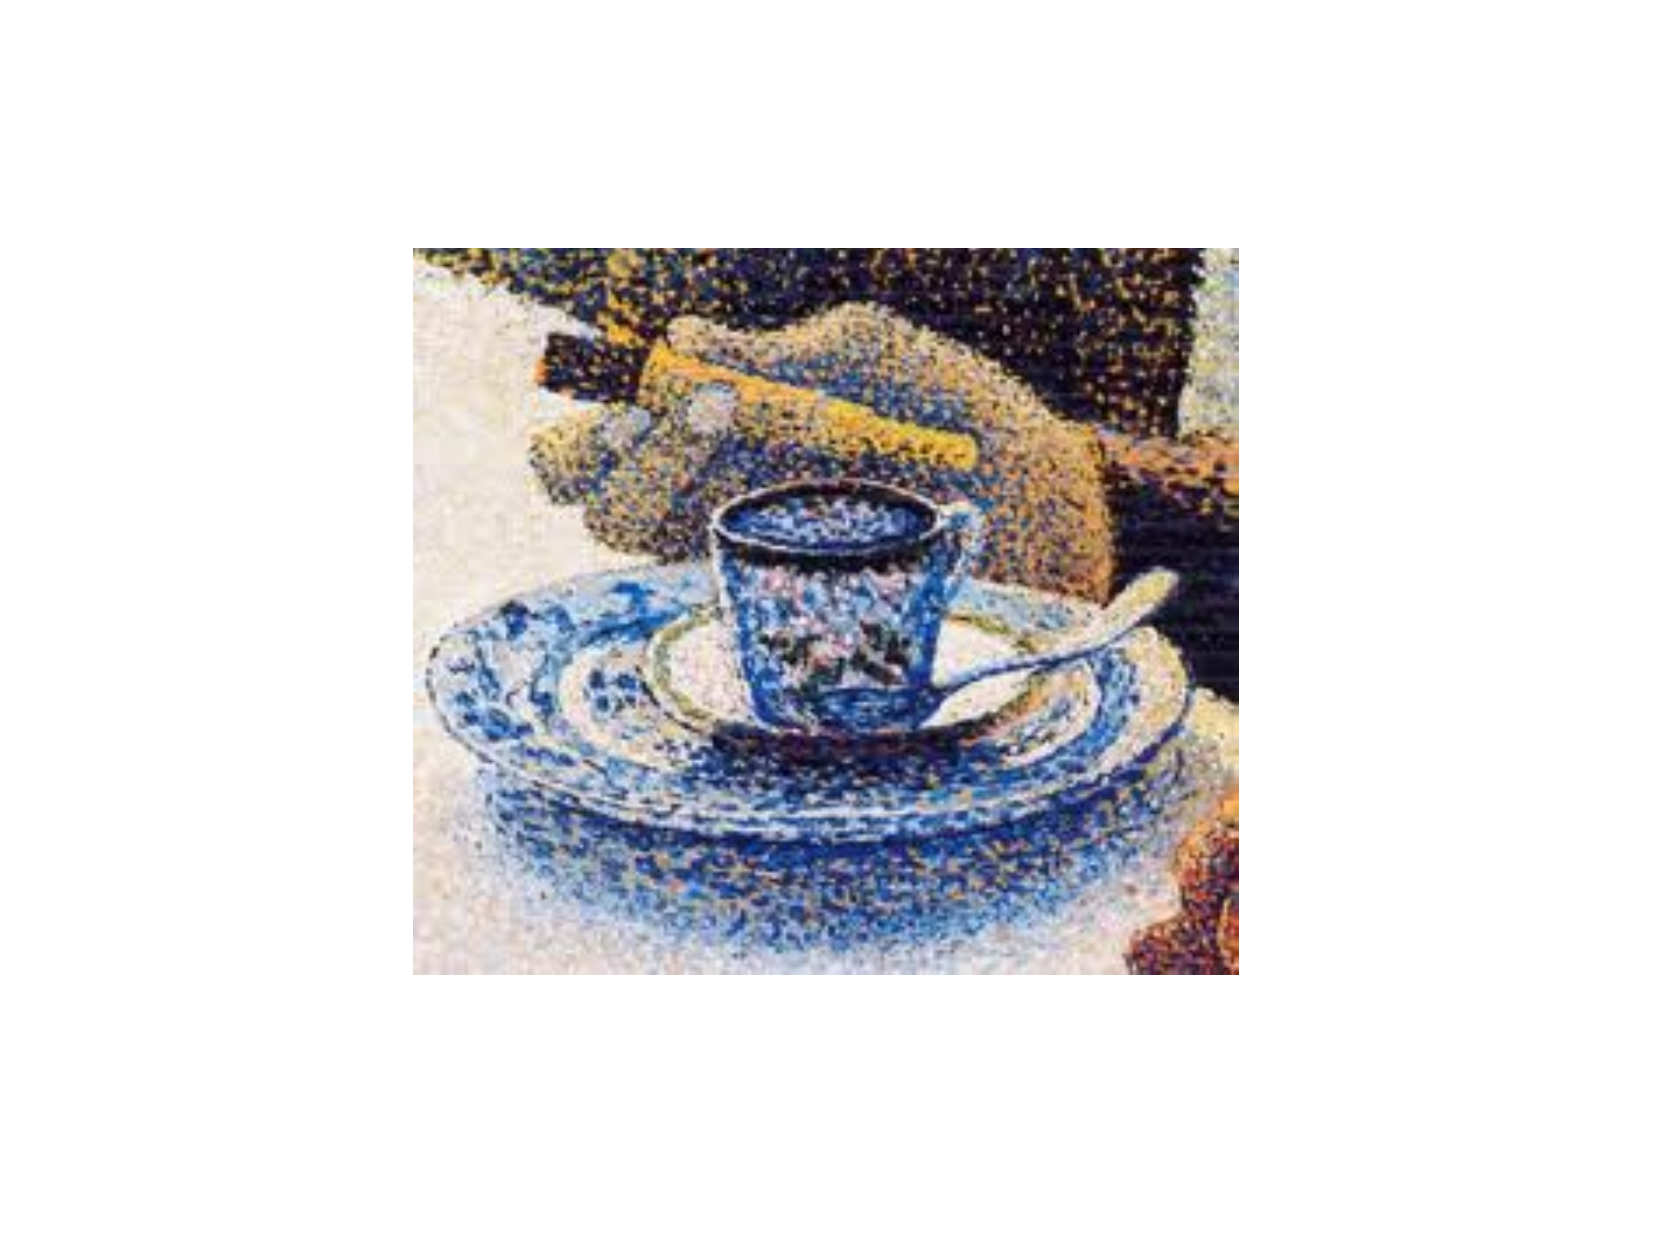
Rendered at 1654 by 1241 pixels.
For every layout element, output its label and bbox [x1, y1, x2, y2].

picture [413, 248, 1239, 975]
